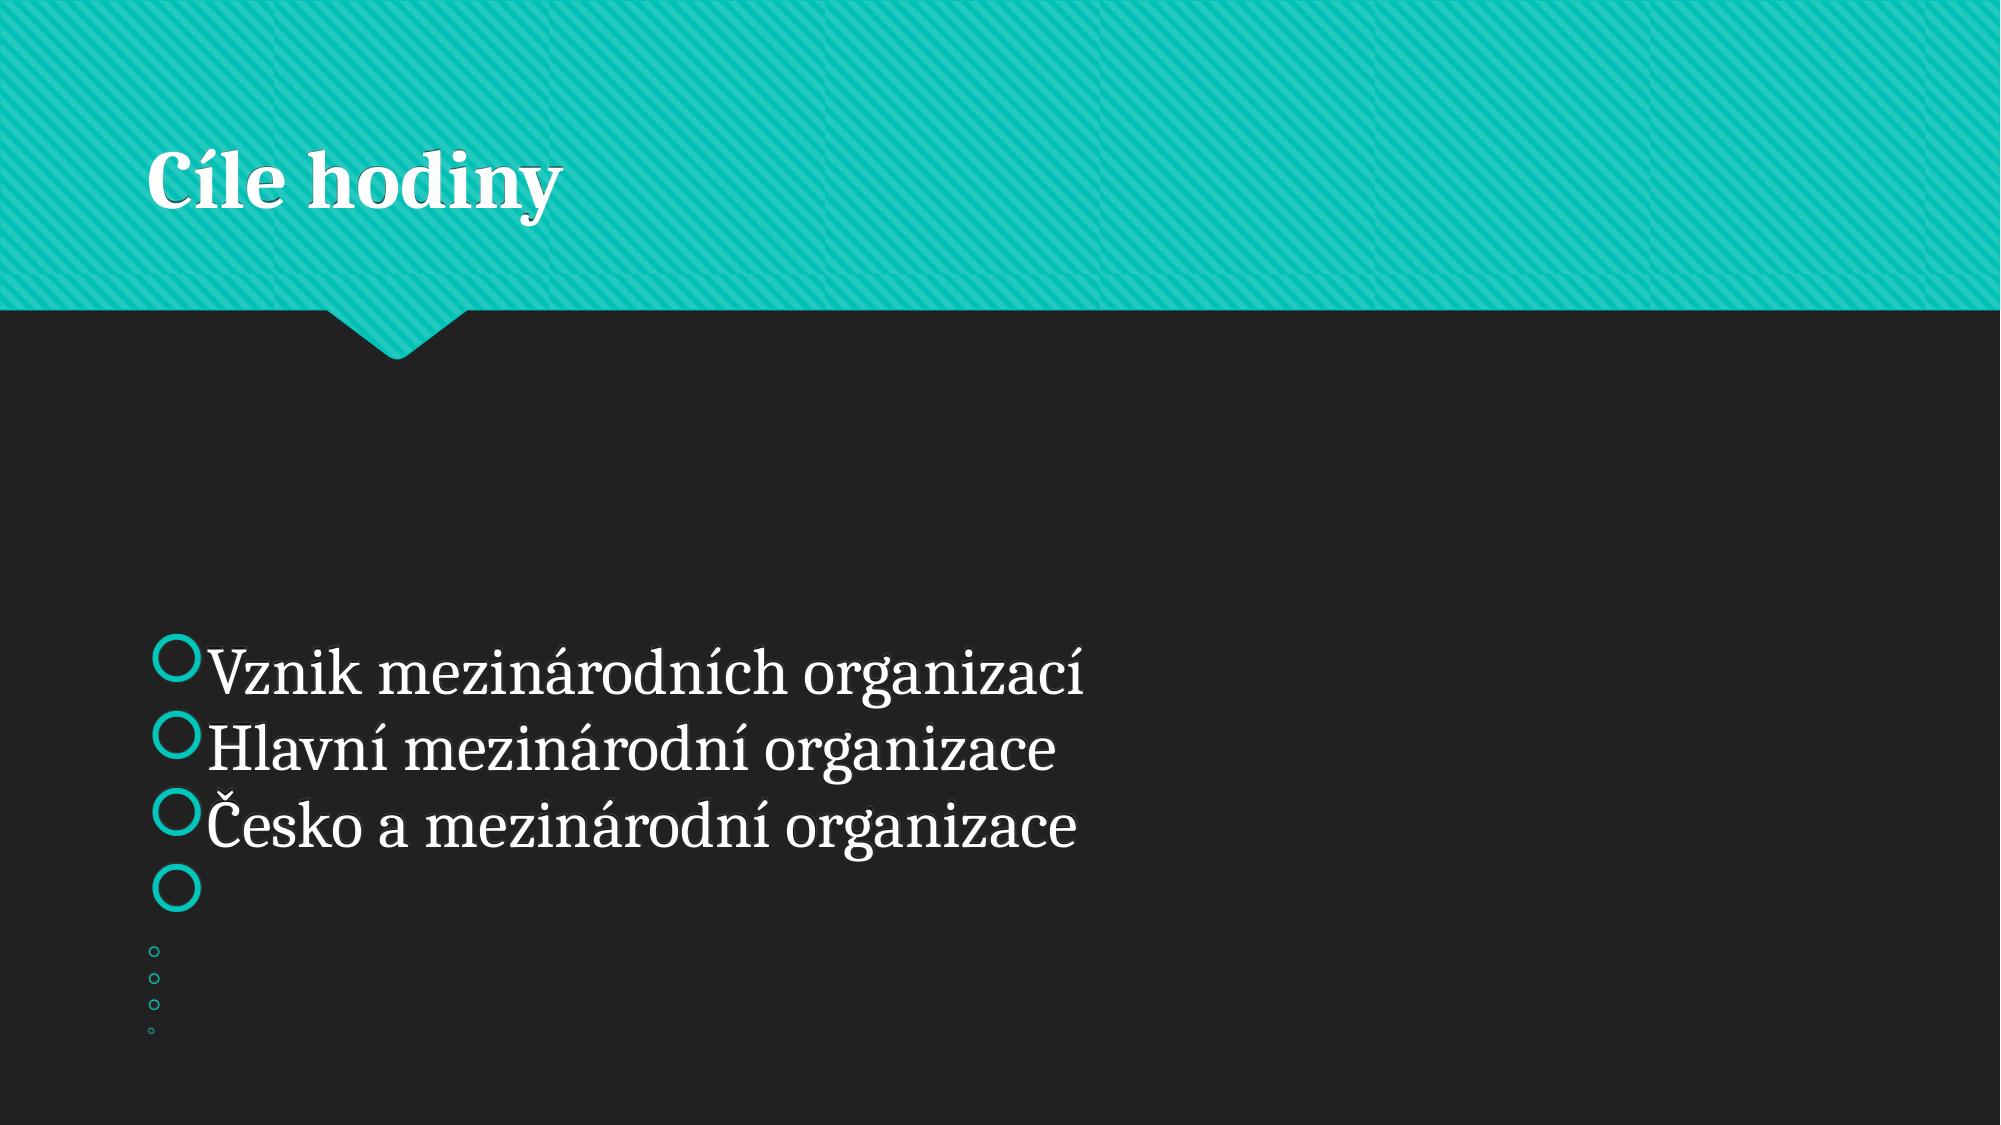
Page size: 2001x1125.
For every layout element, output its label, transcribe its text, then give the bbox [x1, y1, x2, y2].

title Cíle hodiny [132, 73, 1868, 233]
list Vznik mezinárodních organizací Hlavní mezinárodní organizace Česko a mezinárodní organizace [132, 635, 1865, 921]
